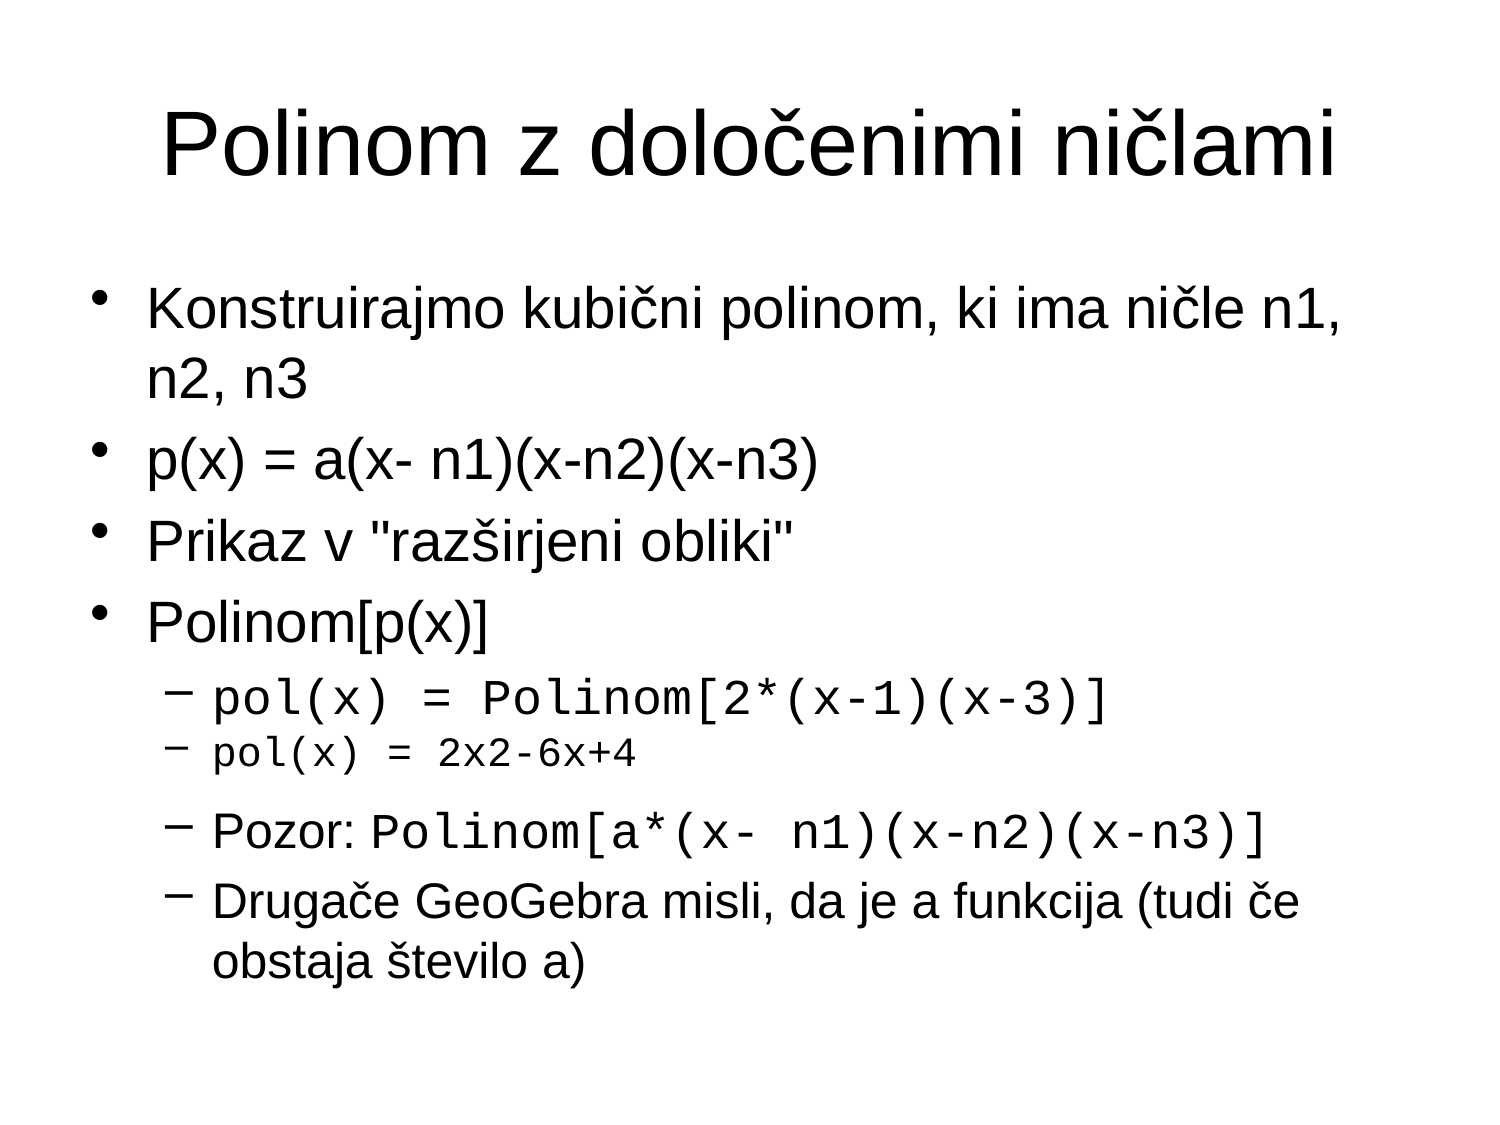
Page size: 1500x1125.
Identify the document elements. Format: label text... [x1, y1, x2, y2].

list Konstruirajmo kubični polinom, ki ima ničle n1, n2, n3 p(x) = a(x- n1)(x-n2)(x-n3) Prikaz v "razširjeni obliki" Polinom[p(x)] pol(x) = Polinom[2*(x-1)(x-3)] pol(x) = 2x2-6x+4 Pozor: Polinom[a*(x- n1)(x-n2)(x-n3)] Drugače GeoGebra misli, da je a funkcija (tudi če obstaja število a) [75, 262, 1425, 1005]
title Polinom z določenimi ničlami [75, 45, 1425, 233]
